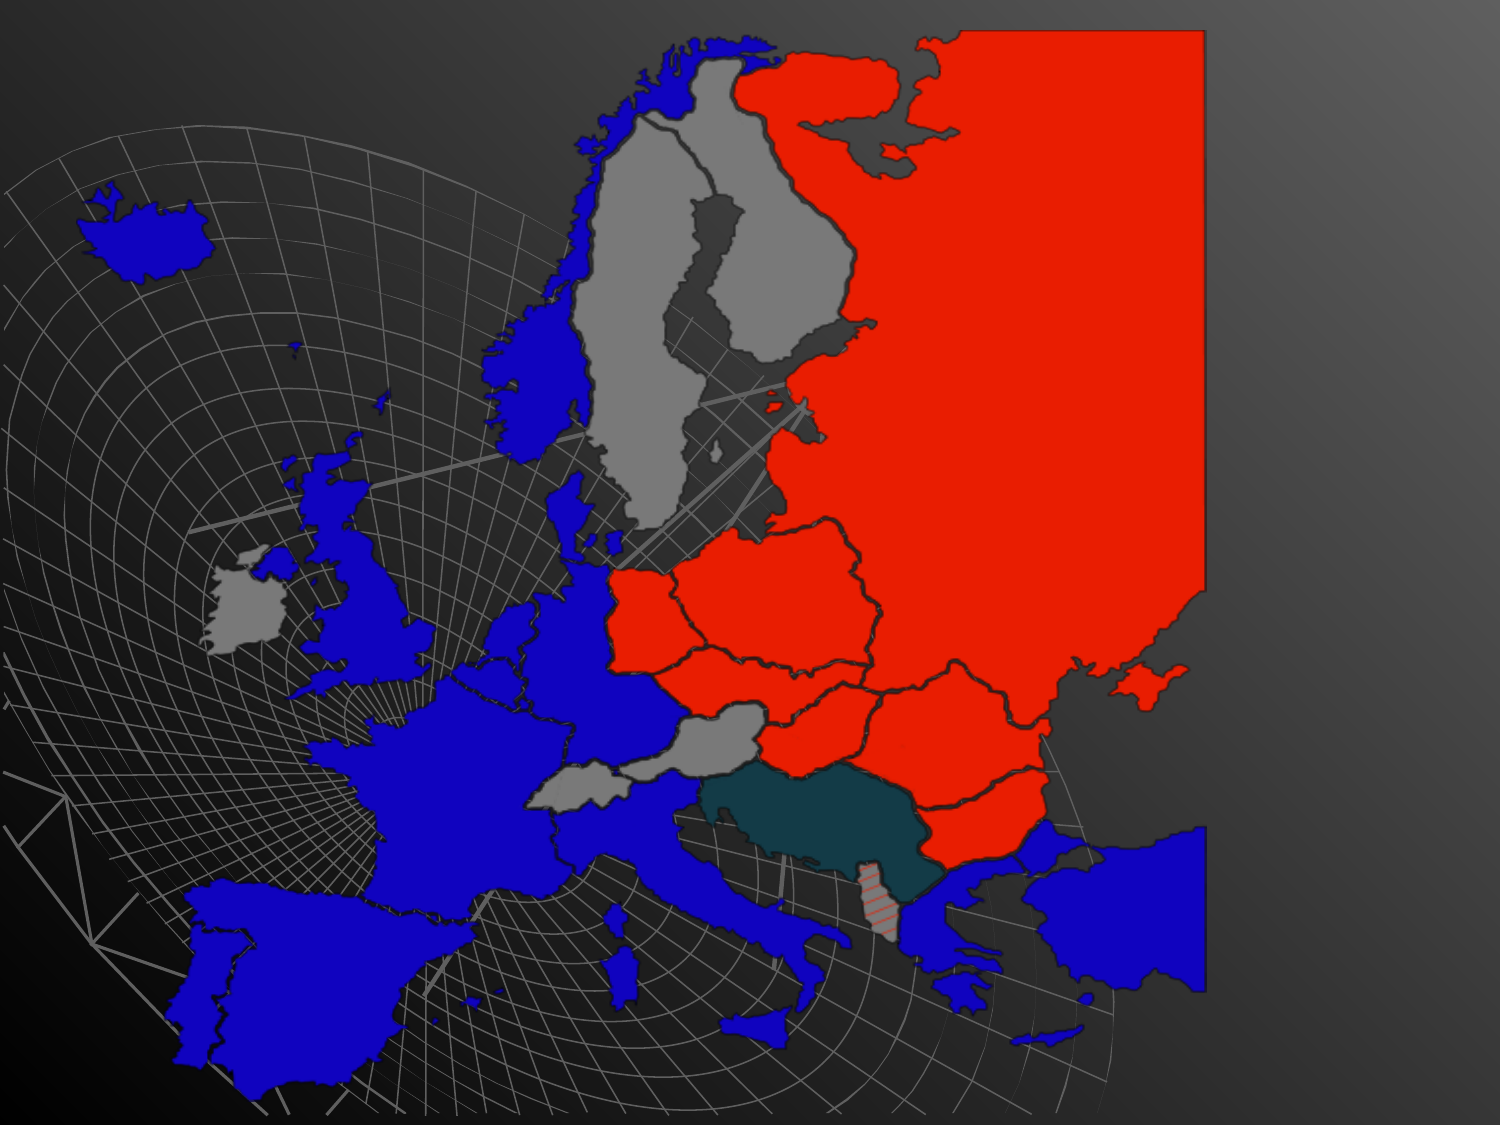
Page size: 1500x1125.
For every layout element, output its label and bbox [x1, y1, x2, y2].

picture [76, 30, 1207, 1102]
